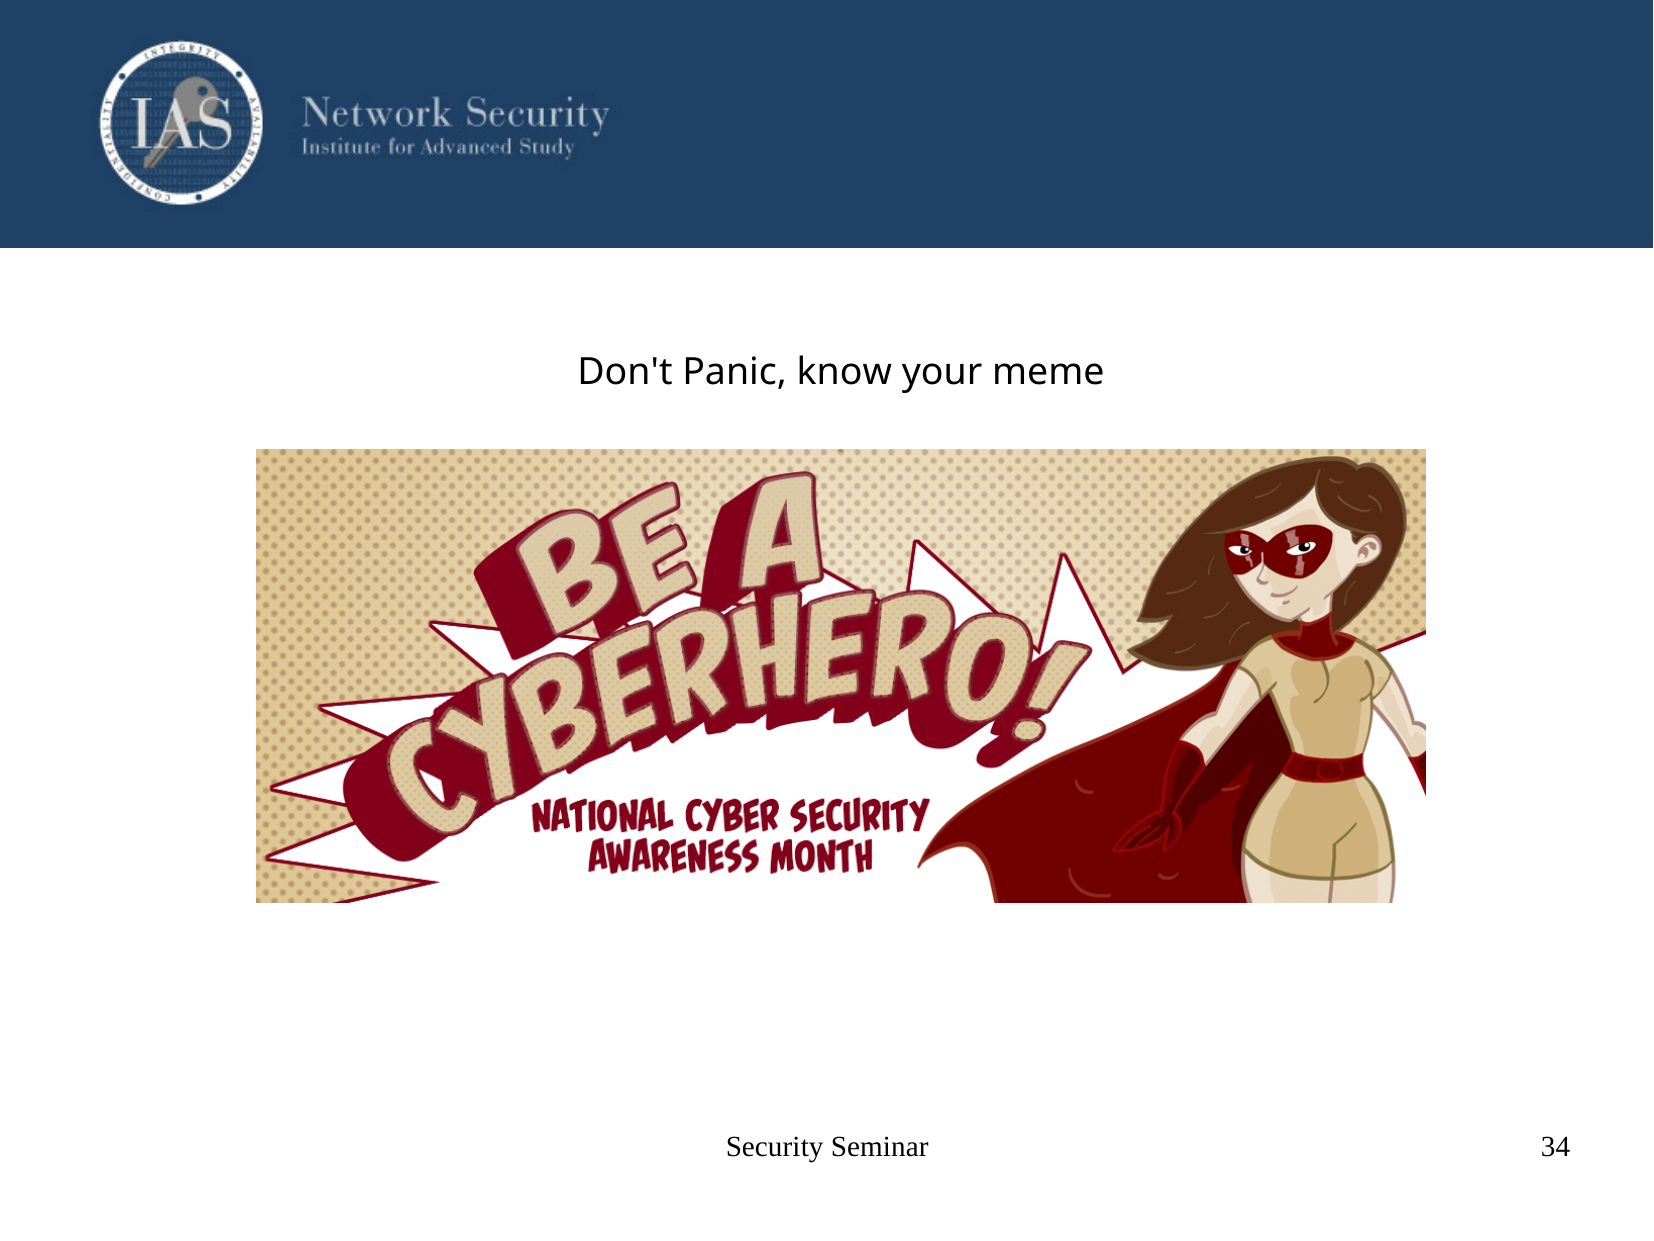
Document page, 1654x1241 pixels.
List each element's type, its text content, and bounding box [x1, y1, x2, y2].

picture [0, 0, 1653, 248]
picture [256, 449, 1426, 903]
text_box Don't Panic, know your meme [562, 337, 1155, 396]
